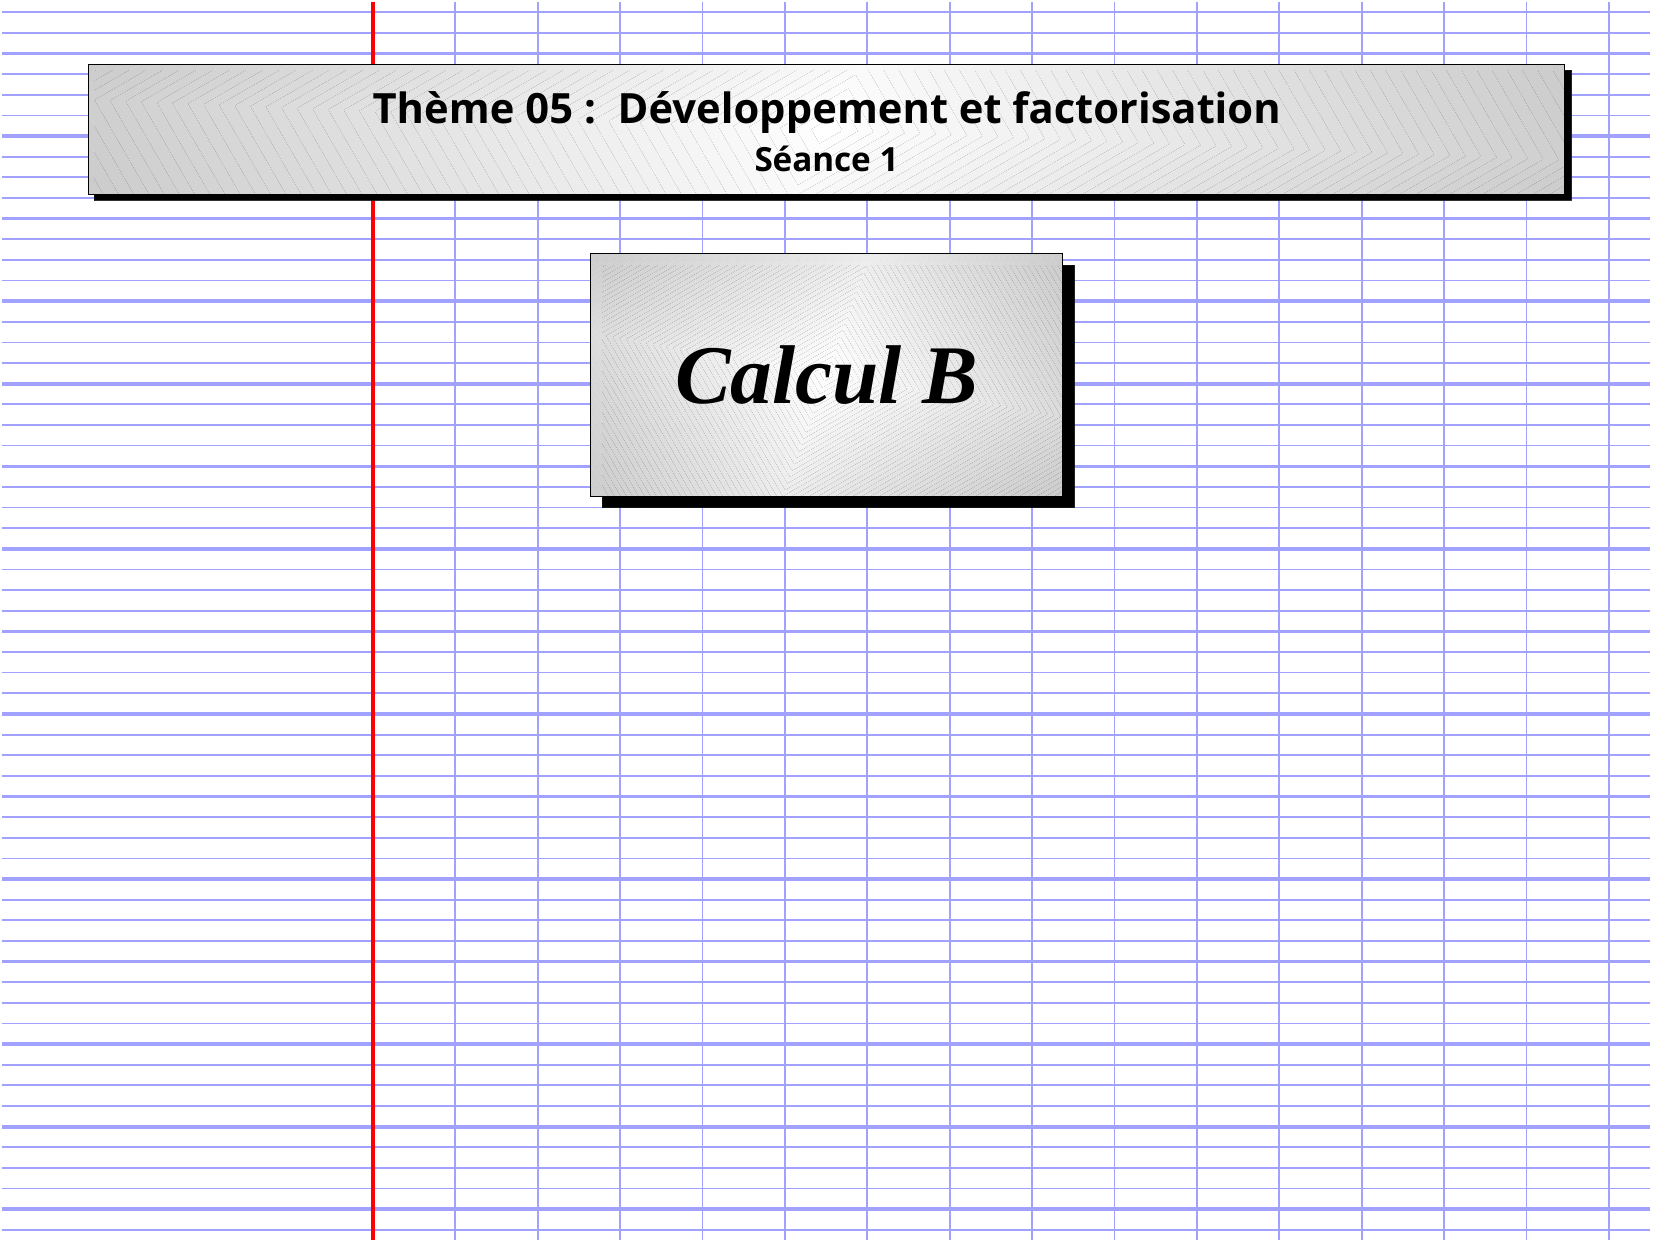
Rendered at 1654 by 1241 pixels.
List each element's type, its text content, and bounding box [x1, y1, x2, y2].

picture [0, 0, 1654, 1241]
text_box Calcul B [590, 253, 1063, 497]
text_box Thème 05 : Développement et factorisation Séance 1 [88, 64, 1565, 195]
